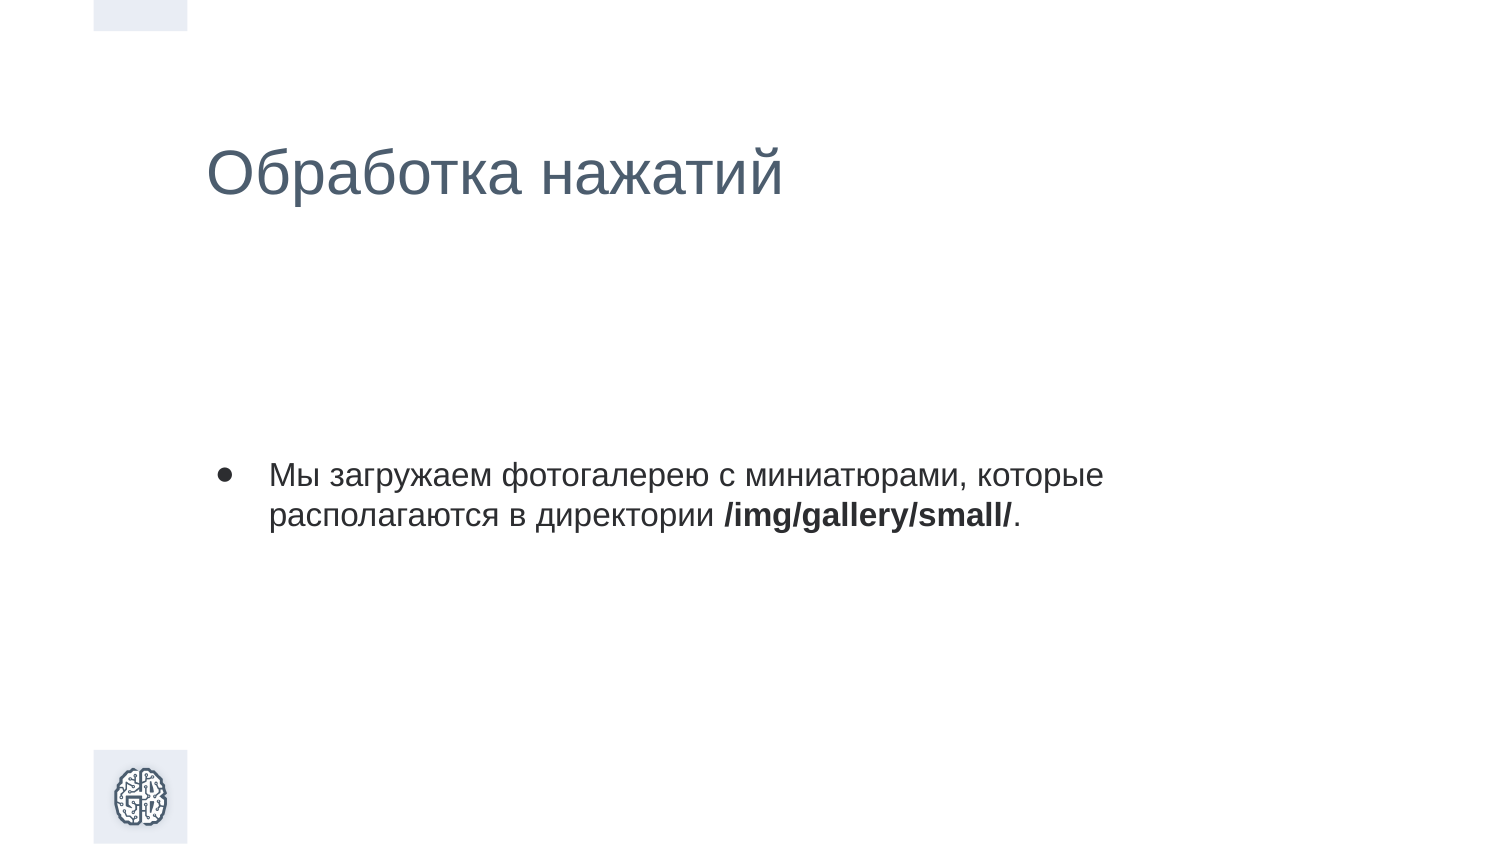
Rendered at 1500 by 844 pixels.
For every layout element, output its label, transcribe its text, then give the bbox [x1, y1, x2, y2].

picture [106, 760, 175, 834]
text_box Мы загружаем фотогалерею с миниатюрами, которые располагаются в директории /img/gallery/small/. [186, 318, 1311, 668]
title Обработка нажатий [186, 94, 1311, 244]
